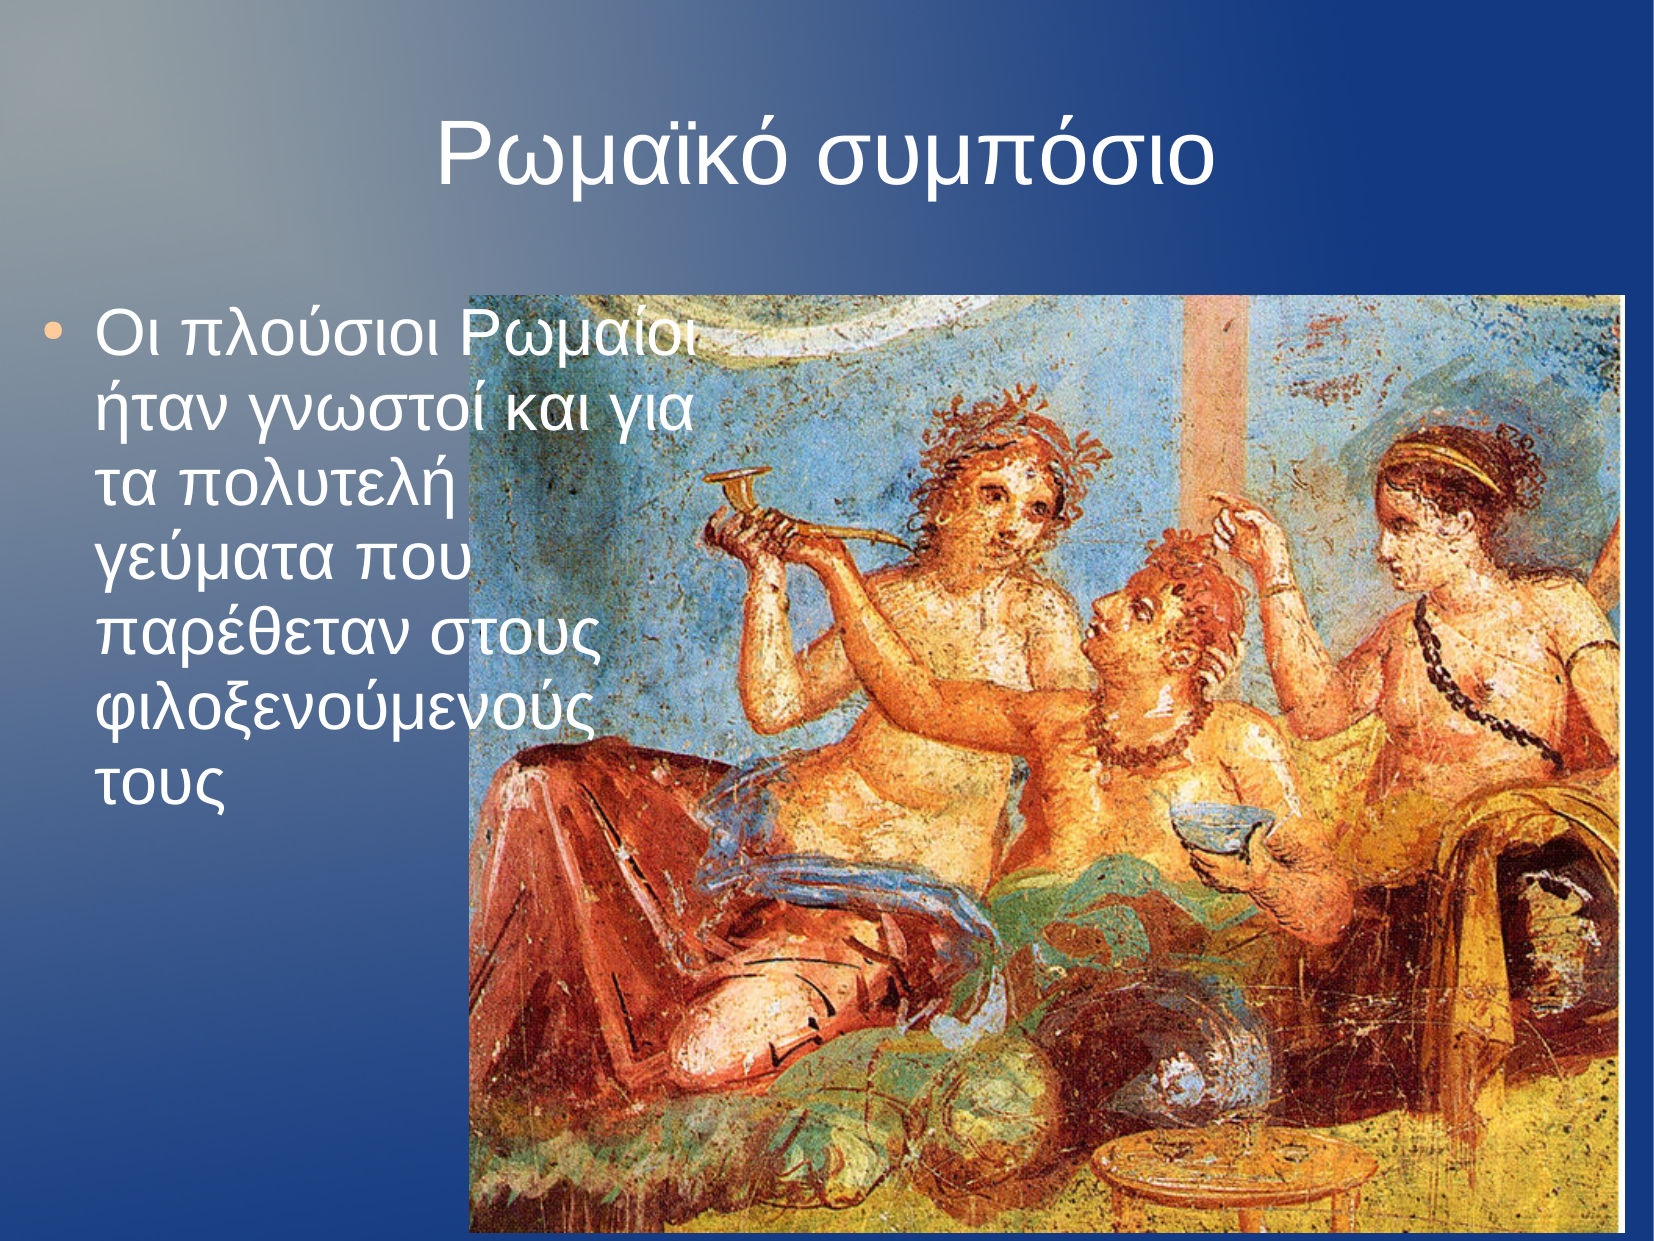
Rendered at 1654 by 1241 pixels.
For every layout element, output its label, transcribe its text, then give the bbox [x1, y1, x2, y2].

picture [0, 0, 1654, 1241]
list Οι πλούσιοι Ρωμαίοι ήταν γνωστοί και για τα πολυτελή γεύματα που παρέθεταν στους φιλοξενούμενούς τους [23, 295, 709, 1114]
title Ρωμαϊκό συμπόσιο [82, 49, 1571, 257]
